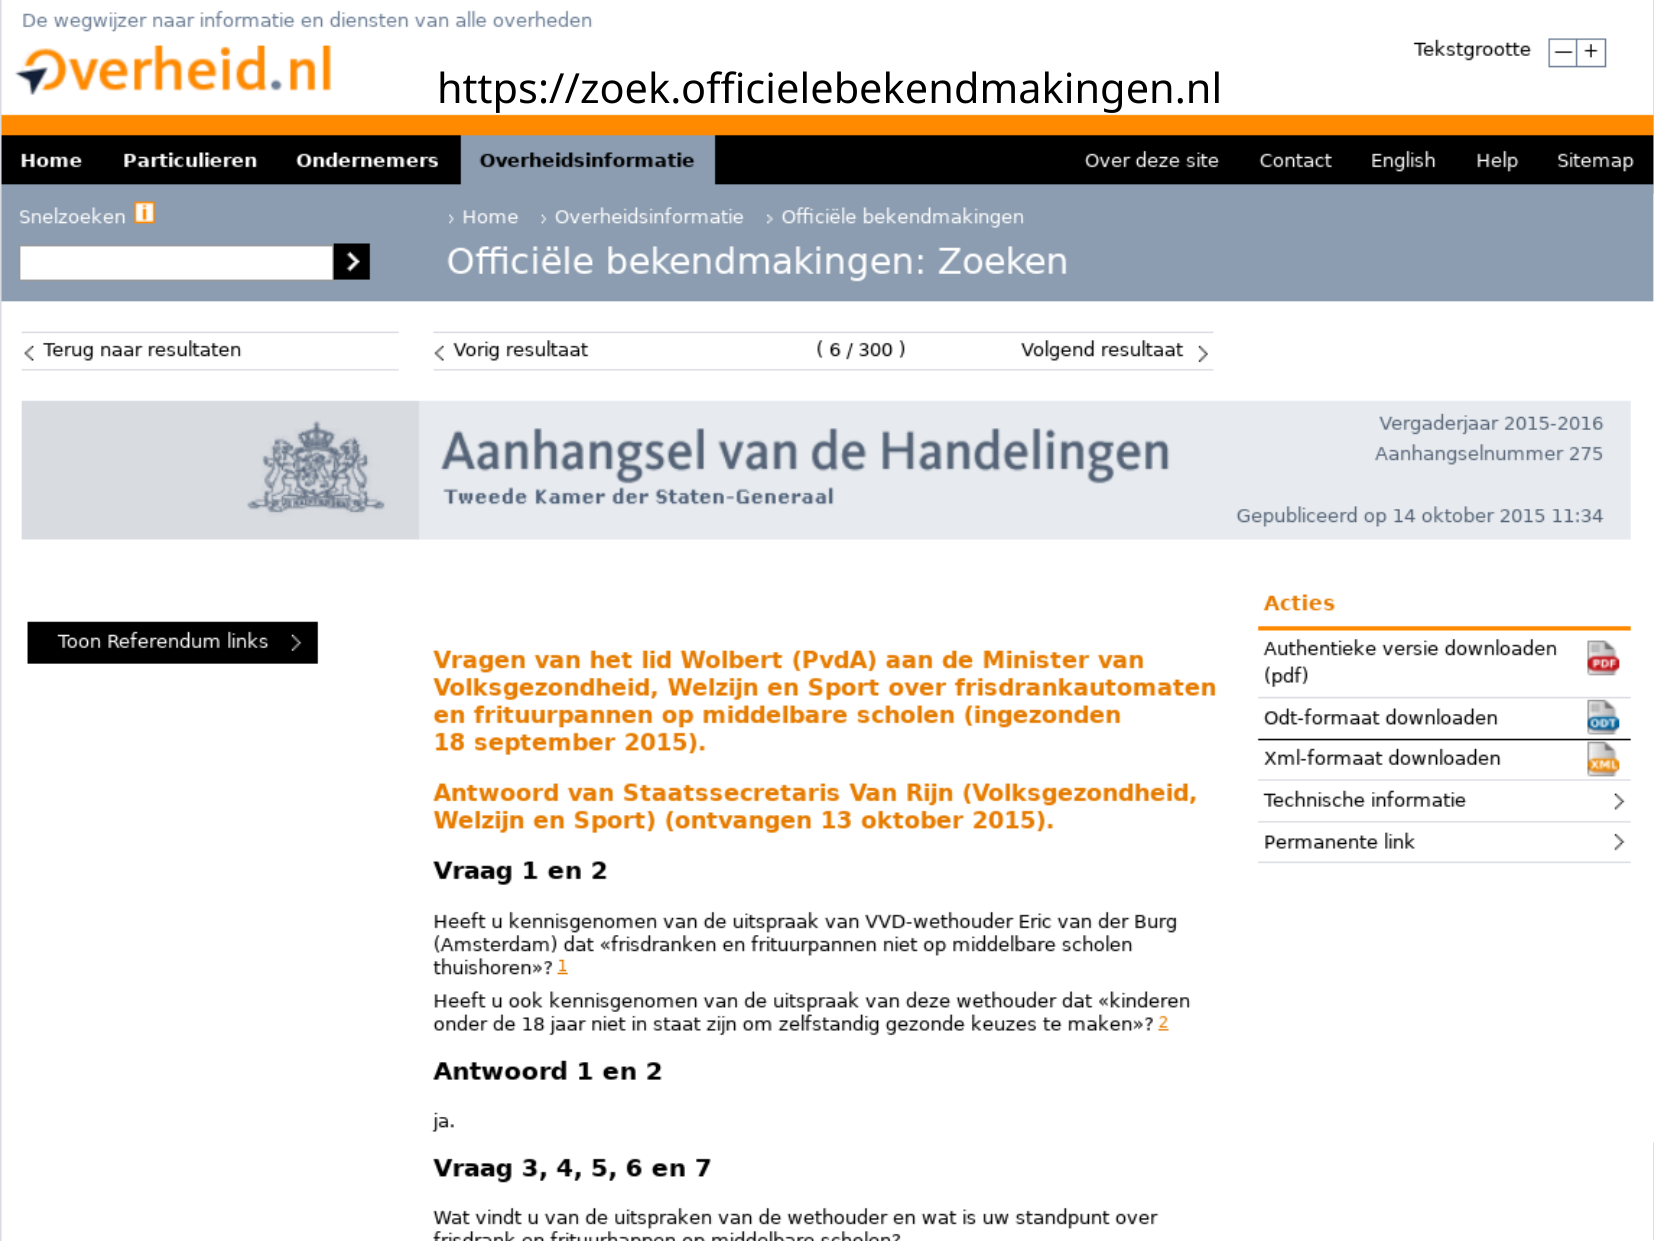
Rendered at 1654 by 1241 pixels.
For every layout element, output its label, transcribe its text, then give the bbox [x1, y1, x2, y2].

text_box https://zoek.officielebekendmakingen.nl [295, 59, 1335, 139]
picture [0, 0, 1654, 1241]
